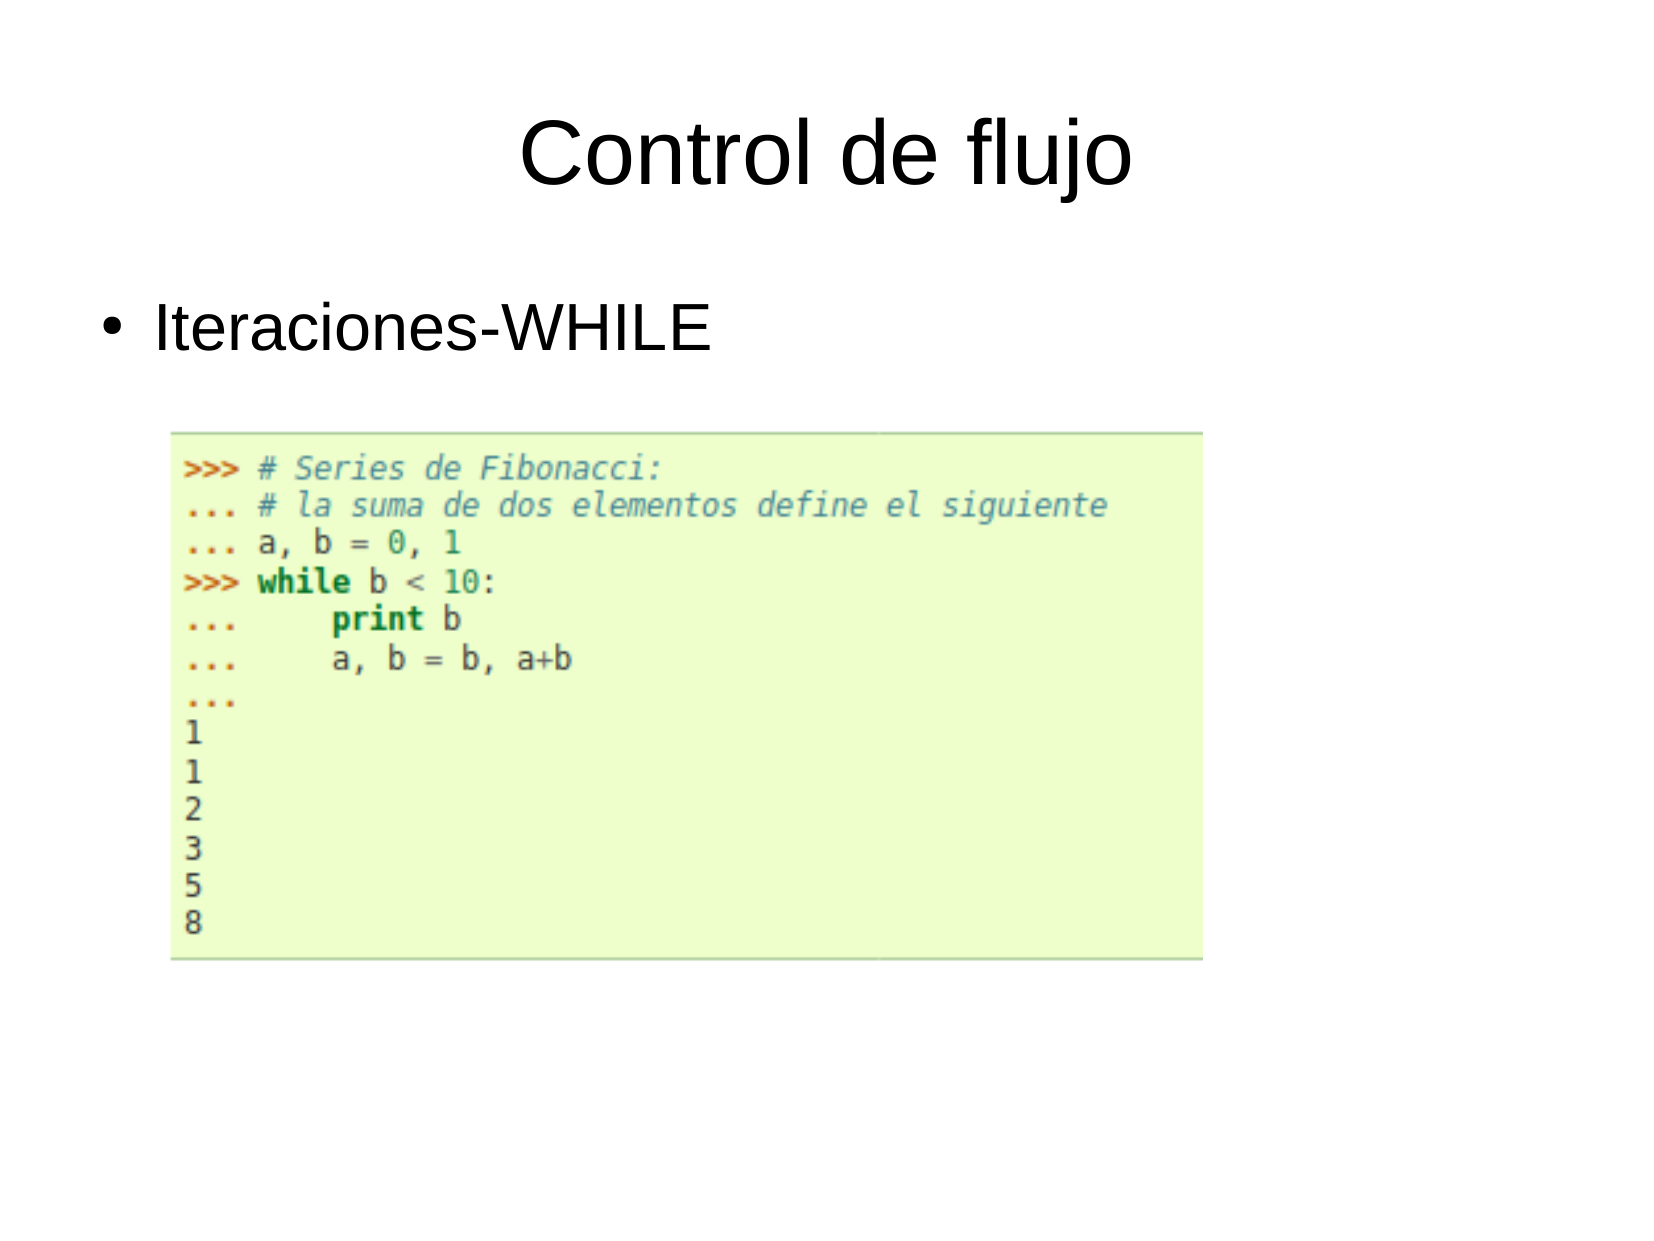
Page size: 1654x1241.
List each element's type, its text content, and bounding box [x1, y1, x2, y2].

list Iteraciones-WHILE [82, 290, 1571, 390]
picture [153, 417, 1203, 969]
title Control de flujo [82, 49, 1571, 257]
